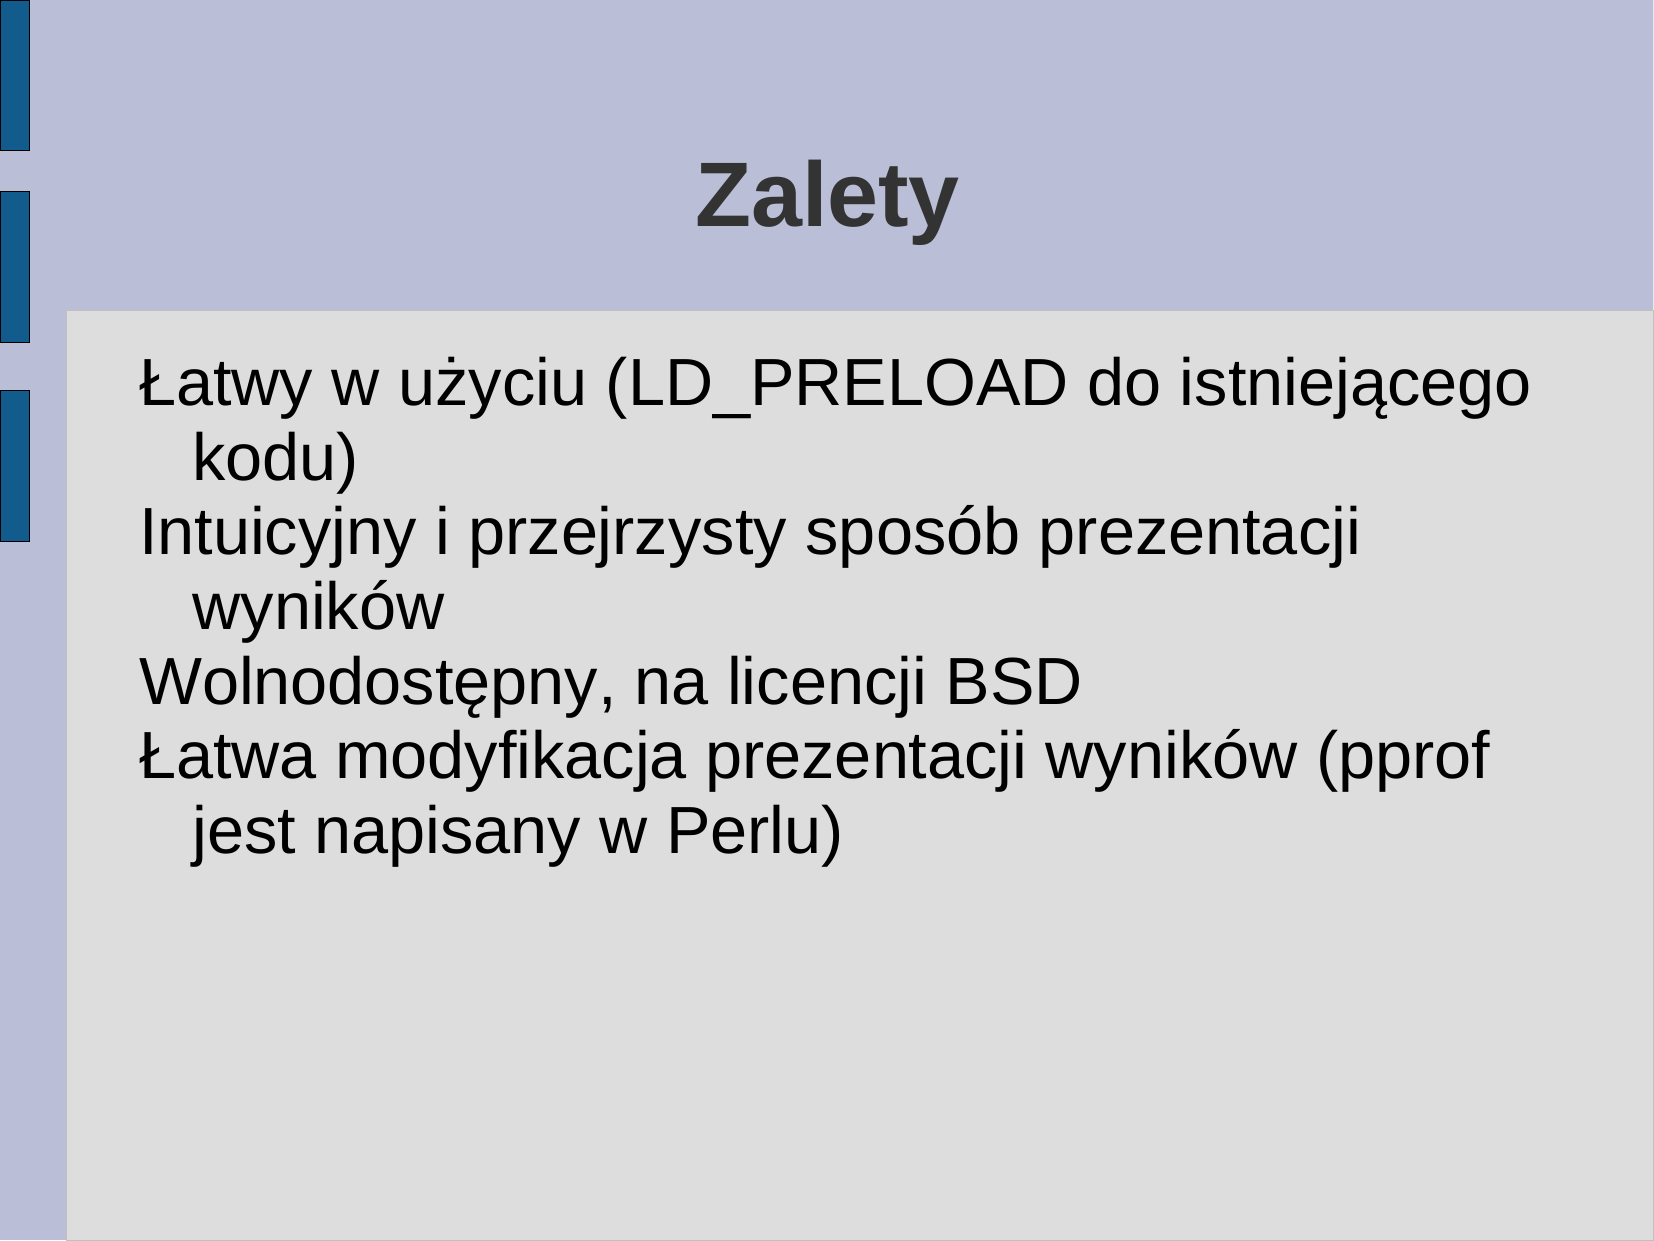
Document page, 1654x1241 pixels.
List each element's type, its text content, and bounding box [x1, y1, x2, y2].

list Łatwy w użyciu (LD_PRELOAD do istniejącego kodu) Intuicyjny i przejrzysty sposób prezentacji wyników Wolnodostępny, na licencji BSD Łatwa modyfikacja prezentacji wyników (pprof jest napisany w Perlu) [121, 344, 1534, 1127]
title Zalety [121, 91, 1534, 299]
